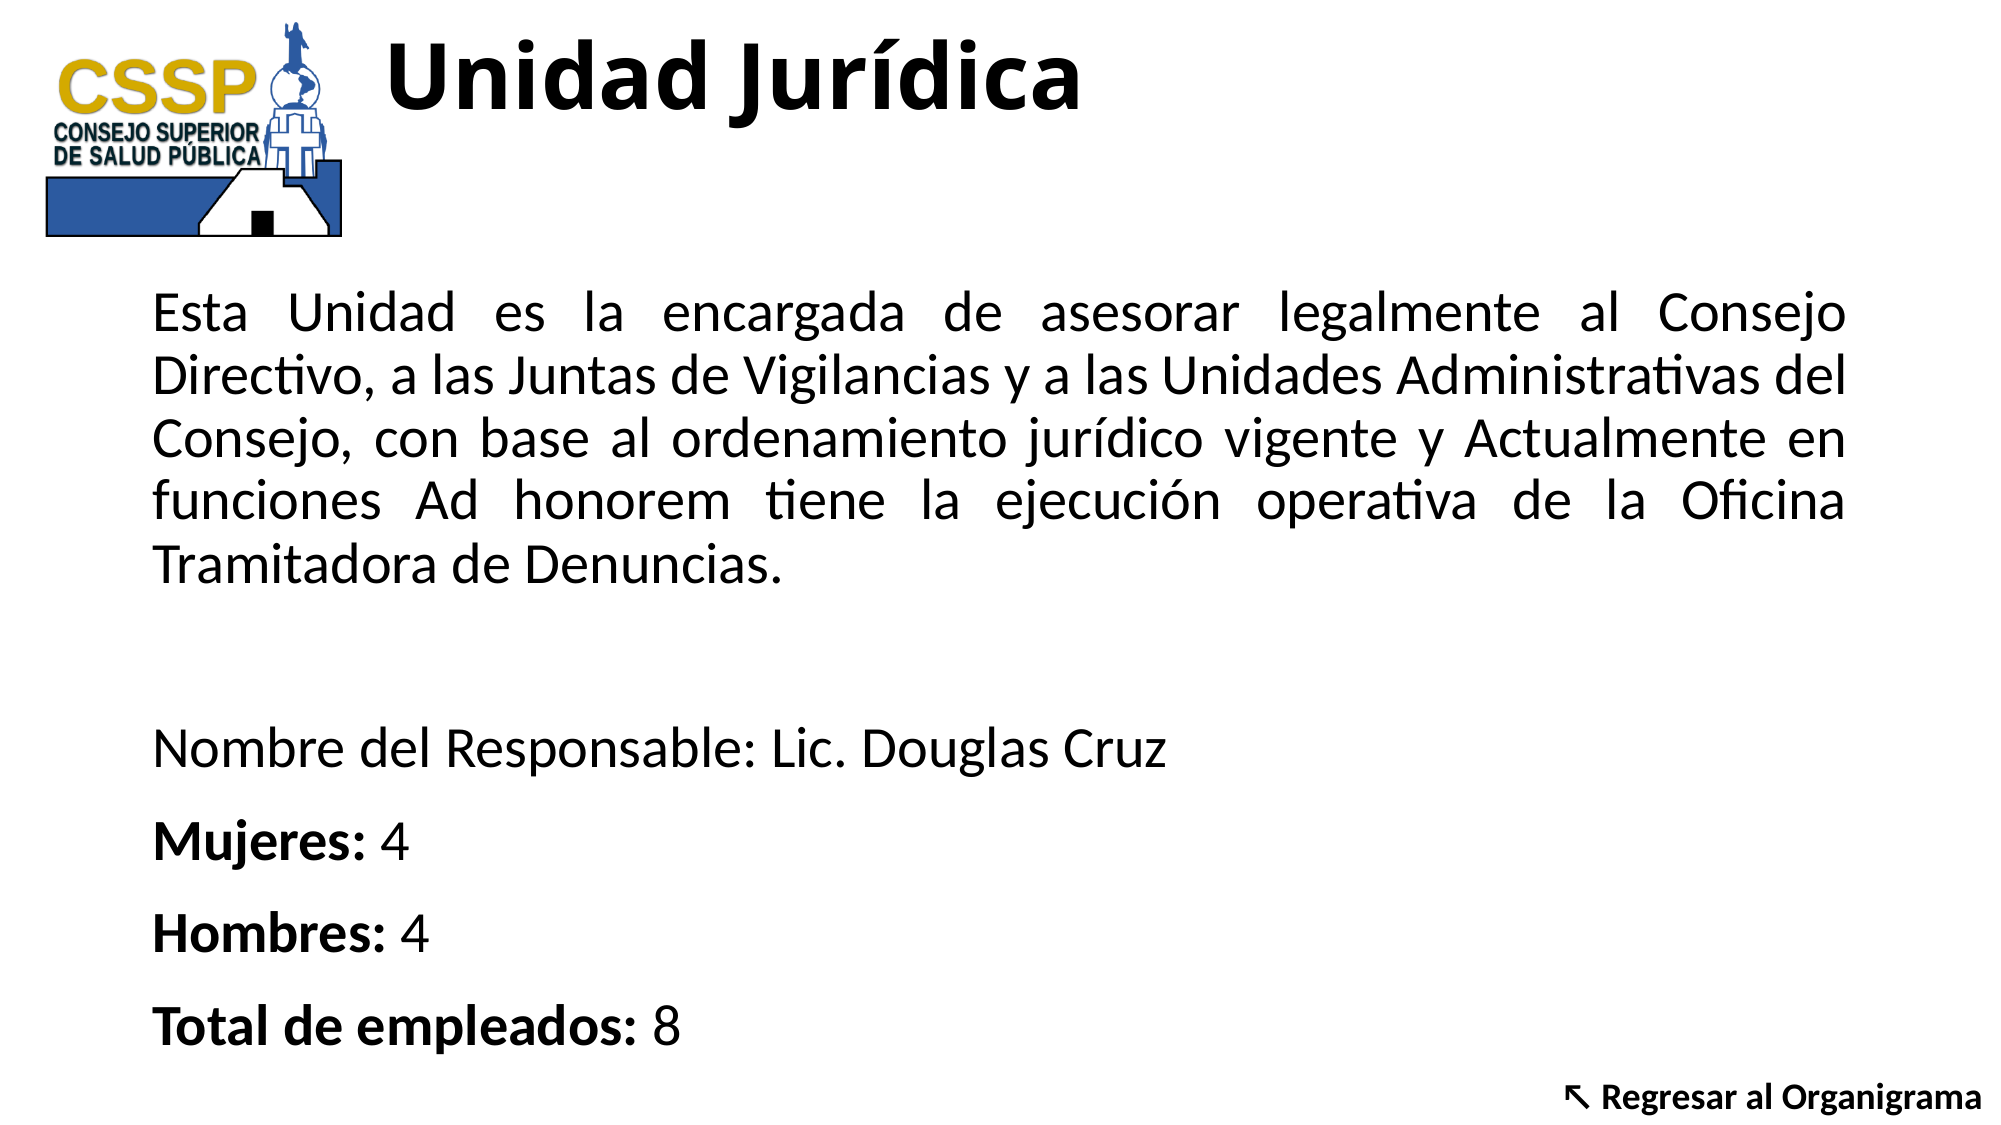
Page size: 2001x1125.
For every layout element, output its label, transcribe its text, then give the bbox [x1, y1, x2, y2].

title Unidad Jurídica [368, 22, 1863, 241]
list Esta Unidad es la encargada de asesorar legalmente al Consejo Directivo, a las Juntas de Vigilancias y a las Unidades Administrativas del Consejo, con base al ordenamiento jurídico vigente y Actualmente en funciones Ad honorem tiene la ejecución operativa de la Oficina Tramitadora de Denuncias. Nombre del Responsable: Lic. Douglas Cruz Mujeres: 4 Hombres: 4 Total de empleados: 8 [137, 273, 1863, 1066]
text_box ↖ Regresar al Organigrama [1546, 1064, 1999, 1125]
picture [44, 22, 342, 237]
